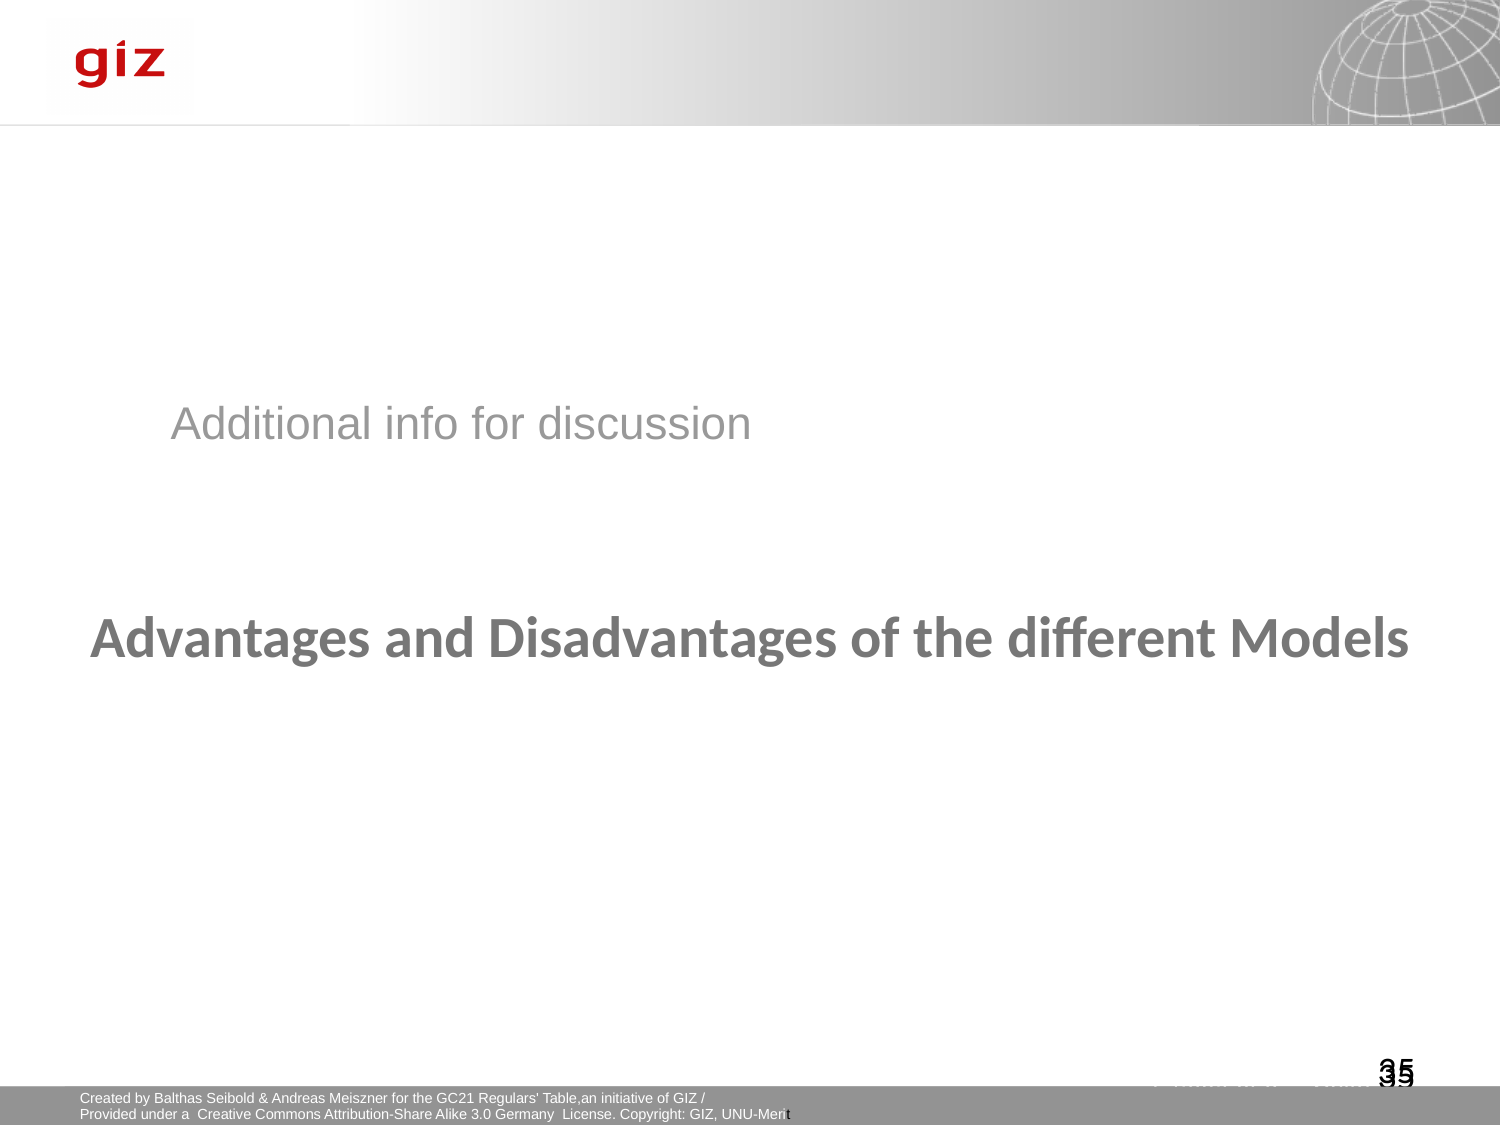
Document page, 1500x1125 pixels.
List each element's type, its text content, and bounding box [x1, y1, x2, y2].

subtitle Advantages and Disadvantages of the different Models [75, 270, 1426, 999]
